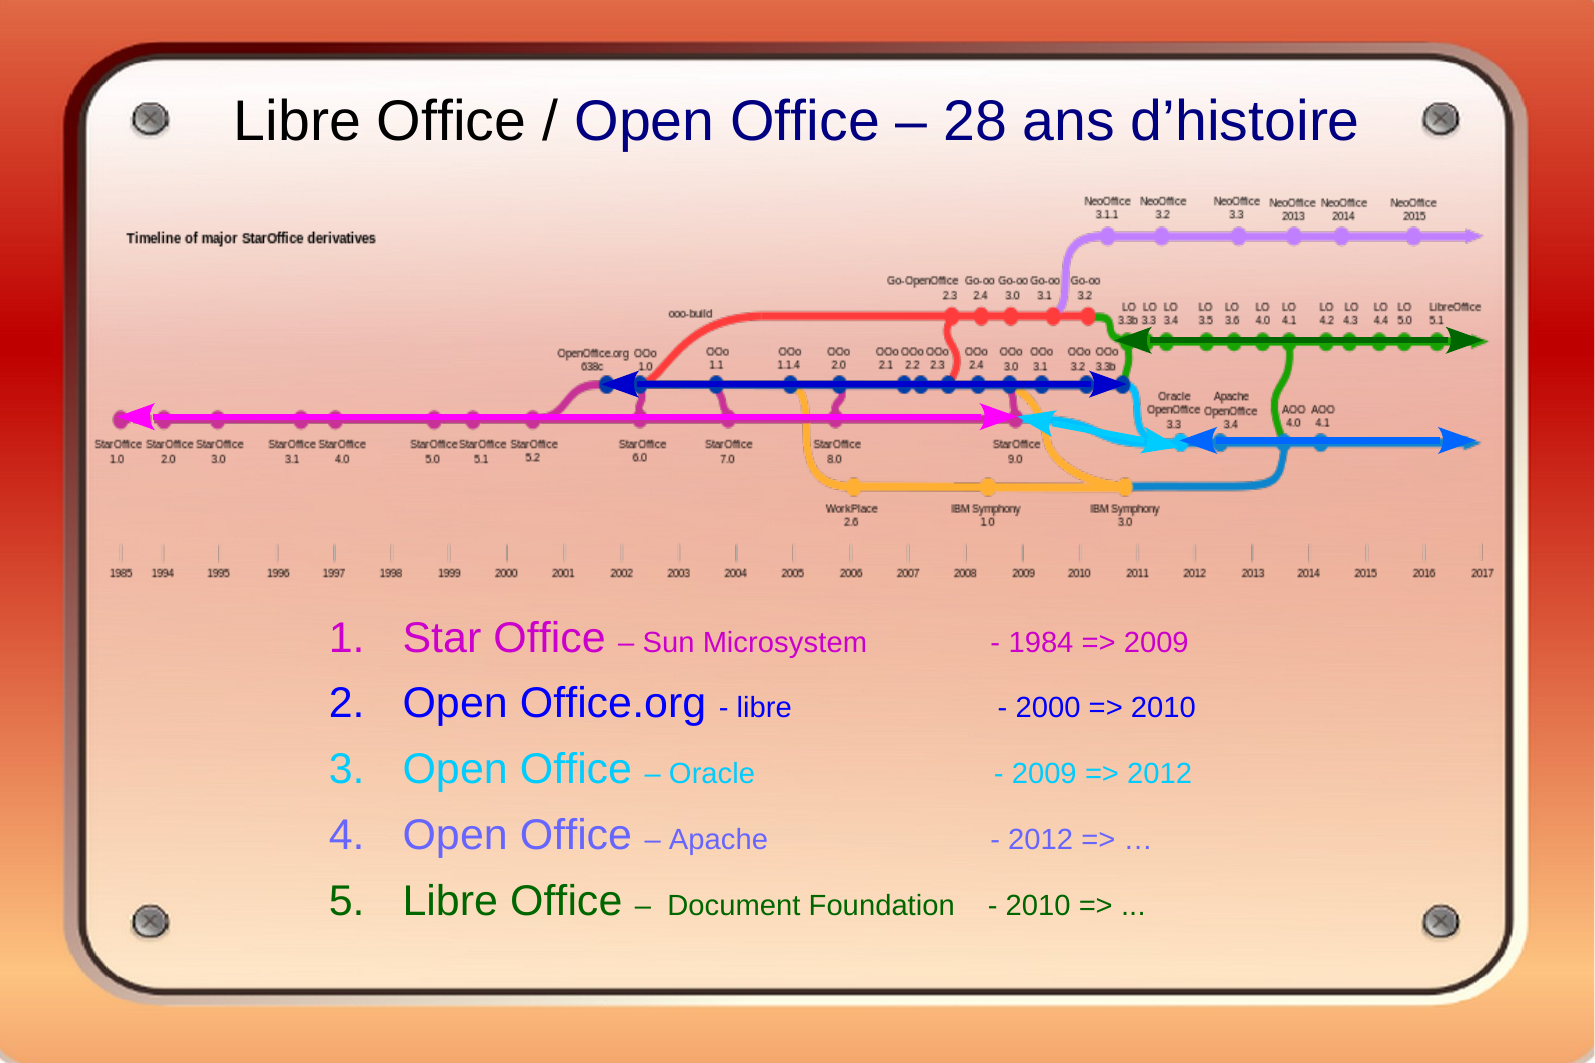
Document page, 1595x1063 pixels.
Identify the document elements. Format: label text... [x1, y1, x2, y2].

text_box 2. Open Office.org - libre - 2000 => 2010 [313, 671, 1351, 737]
text_box Libre Office / Open Office – 28 ans d’histoire [213, 80, 1381, 160]
text_box 1. Star Office – Sun Microsystem - 1984 => 2009 [313, 605, 1351, 669]
picture [0, 0, 1595, 1063]
text_box 5. Libre Office – Document Foundation - 2010 => ... [313, 868, 1393, 932]
text_box 4. Open Office – Apache - 2012 => … [313, 805, 1351, 868]
text_box 3. Open Office – Oracle - 2009 => 2012 [313, 737, 1351, 805]
